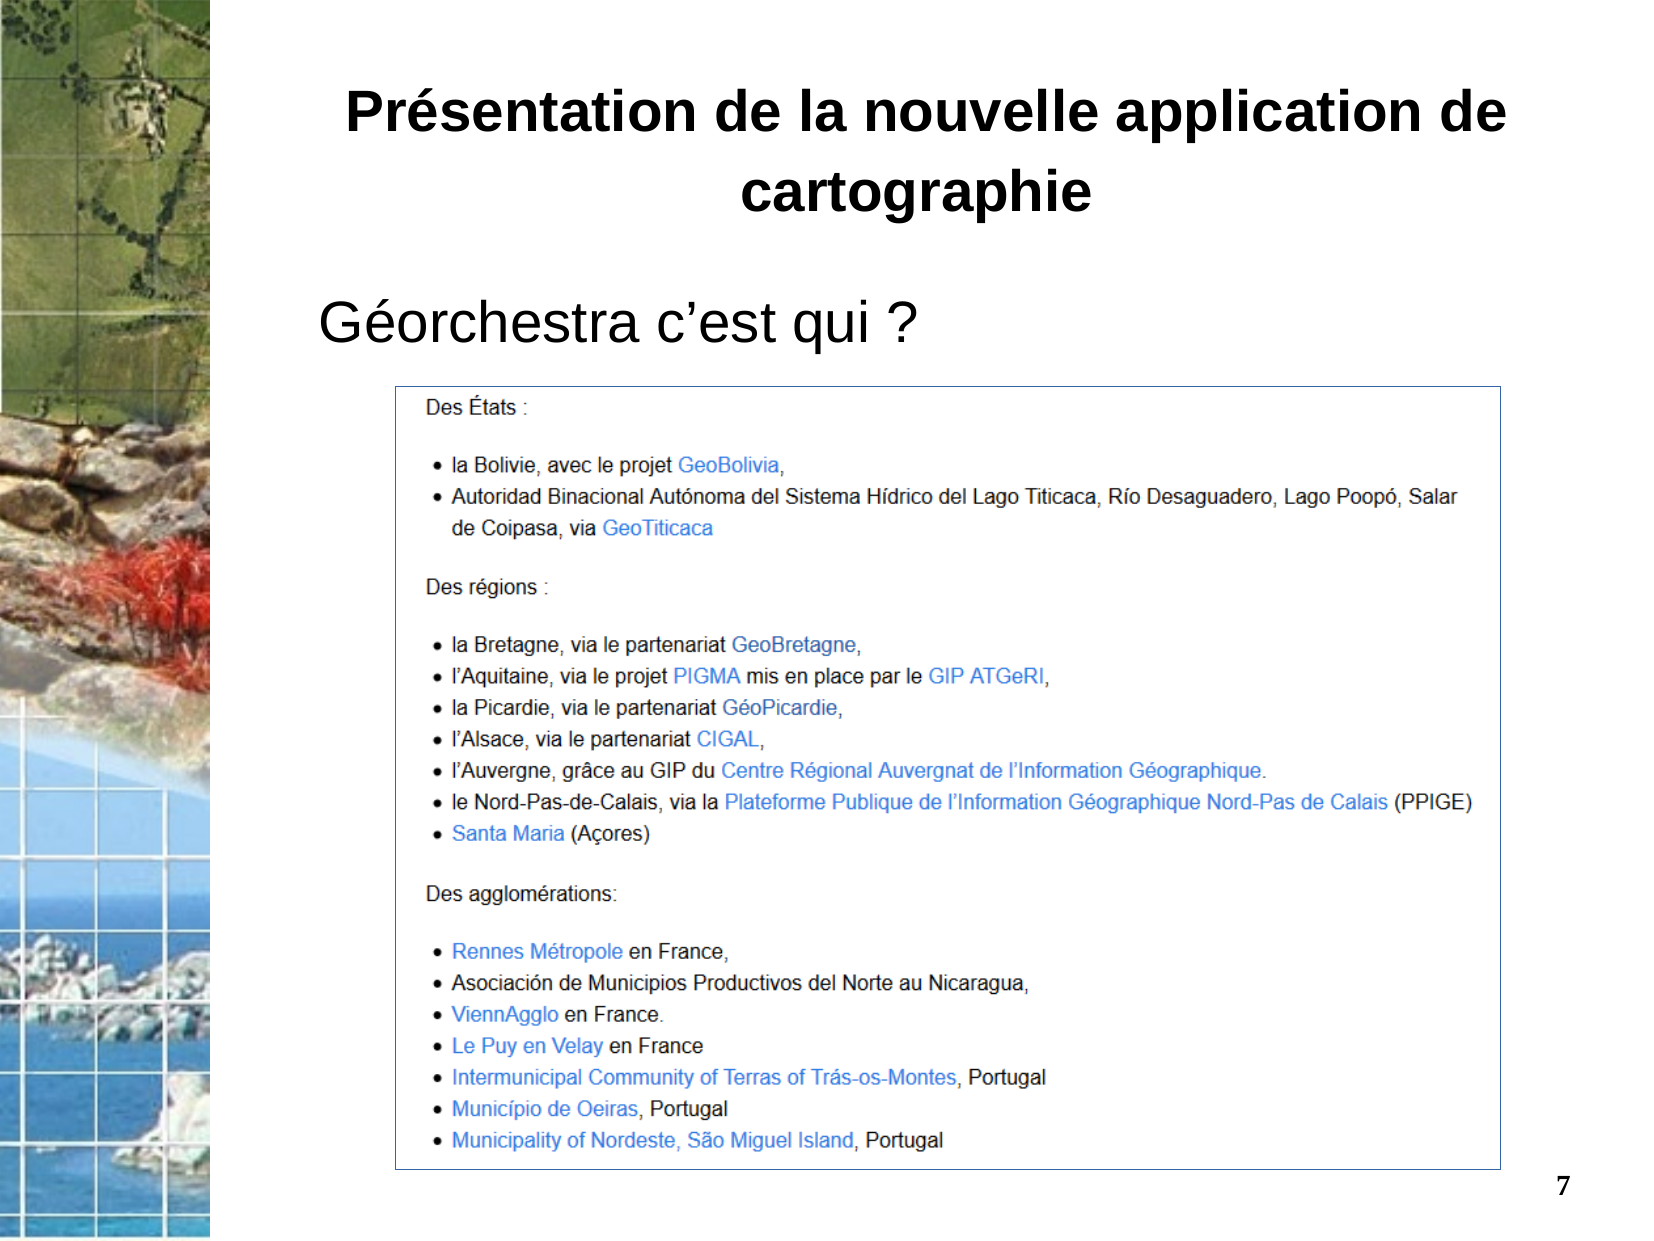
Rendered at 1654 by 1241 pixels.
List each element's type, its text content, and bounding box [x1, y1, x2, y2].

title Présentation de la nouvelle application de cartographie [248, 49, 1571, 257]
picture [395, 386, 1501, 1170]
picture [0, 0, 210, 1241]
list Géorchestra c’est qui ? [248, 290, 1571, 1111]
